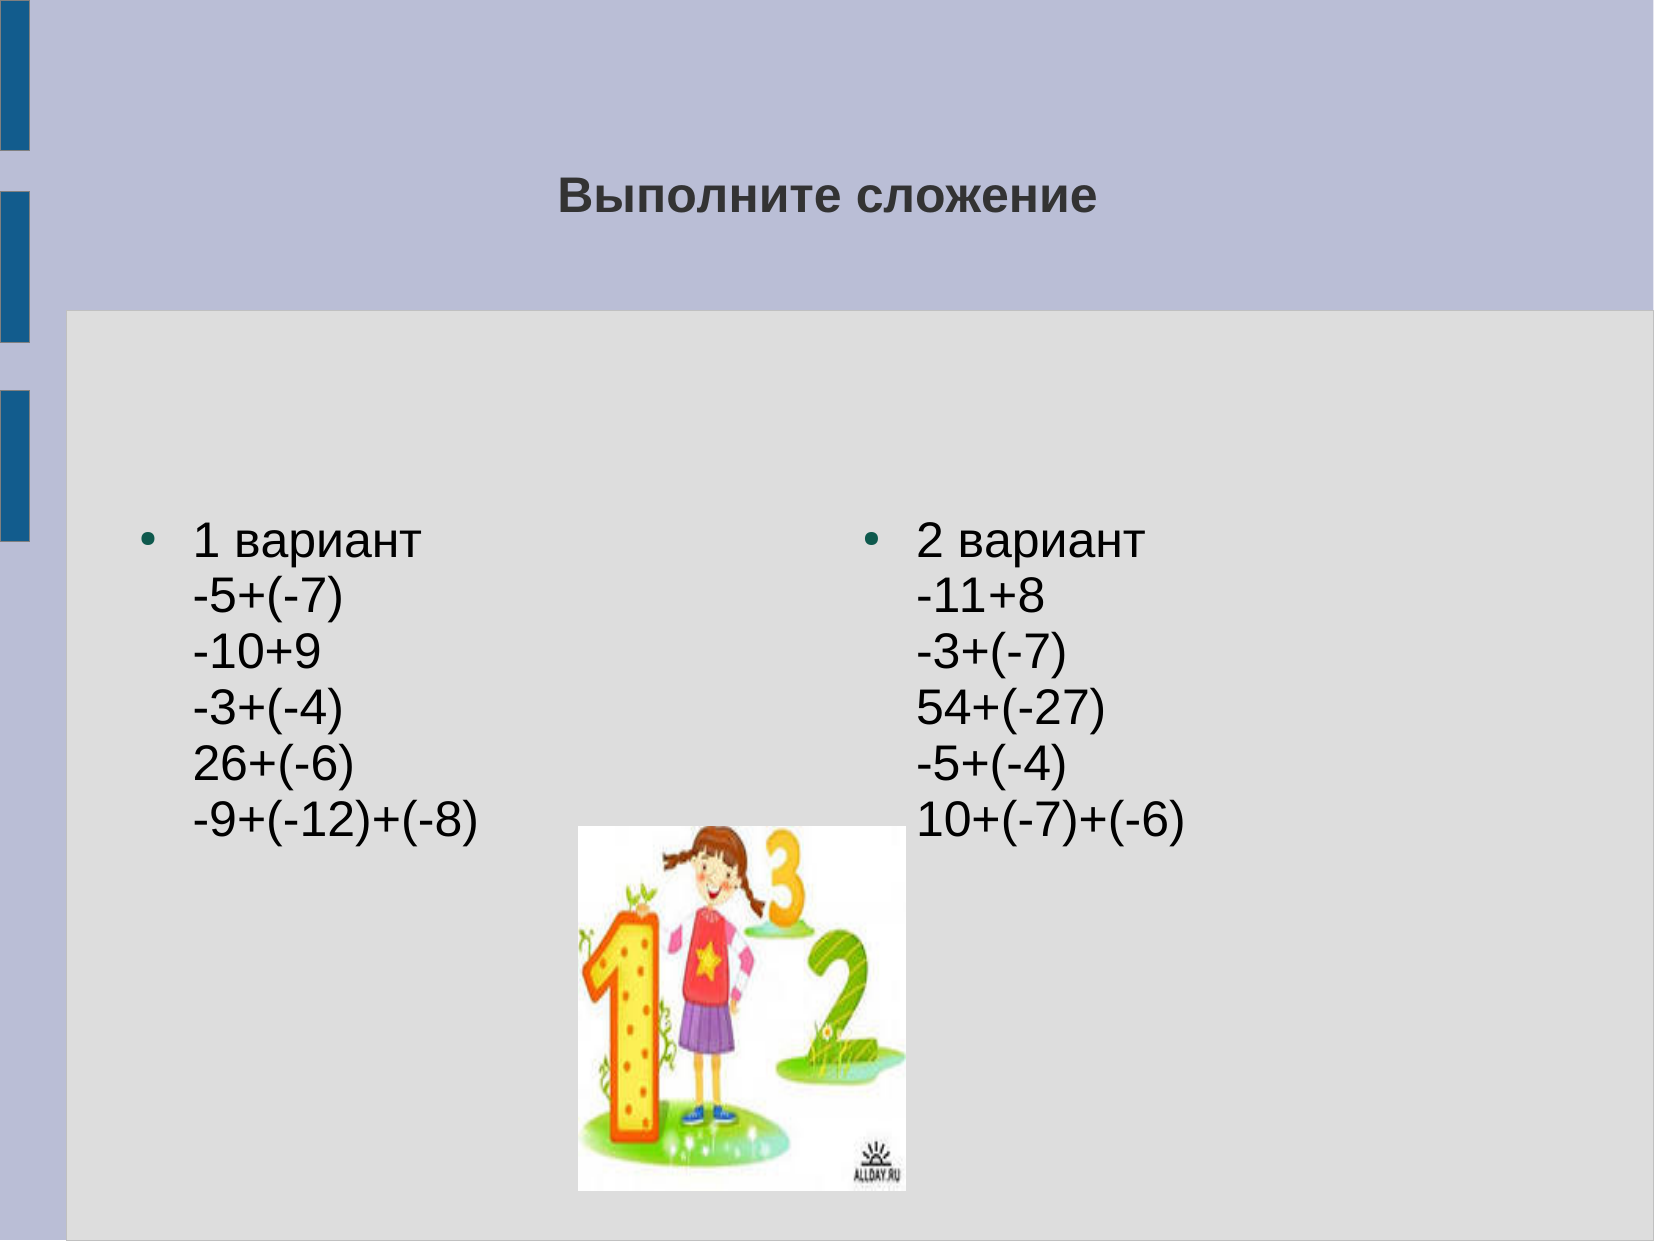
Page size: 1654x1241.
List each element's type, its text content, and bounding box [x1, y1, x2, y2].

list 2 вариант -11+8 -3+(-7) 54+(-27) -5+(-4) 10+(-7)+(-6) [845, 344, 1535, 1127]
picture [578, 826, 906, 1192]
list 1 вариант -5+(-7) -10+9 -3+(-4) 26+(-6) -9+(-12)+(-8) [121, 344, 811, 1127]
title Выполните сложение [121, 91, 1534, 299]
